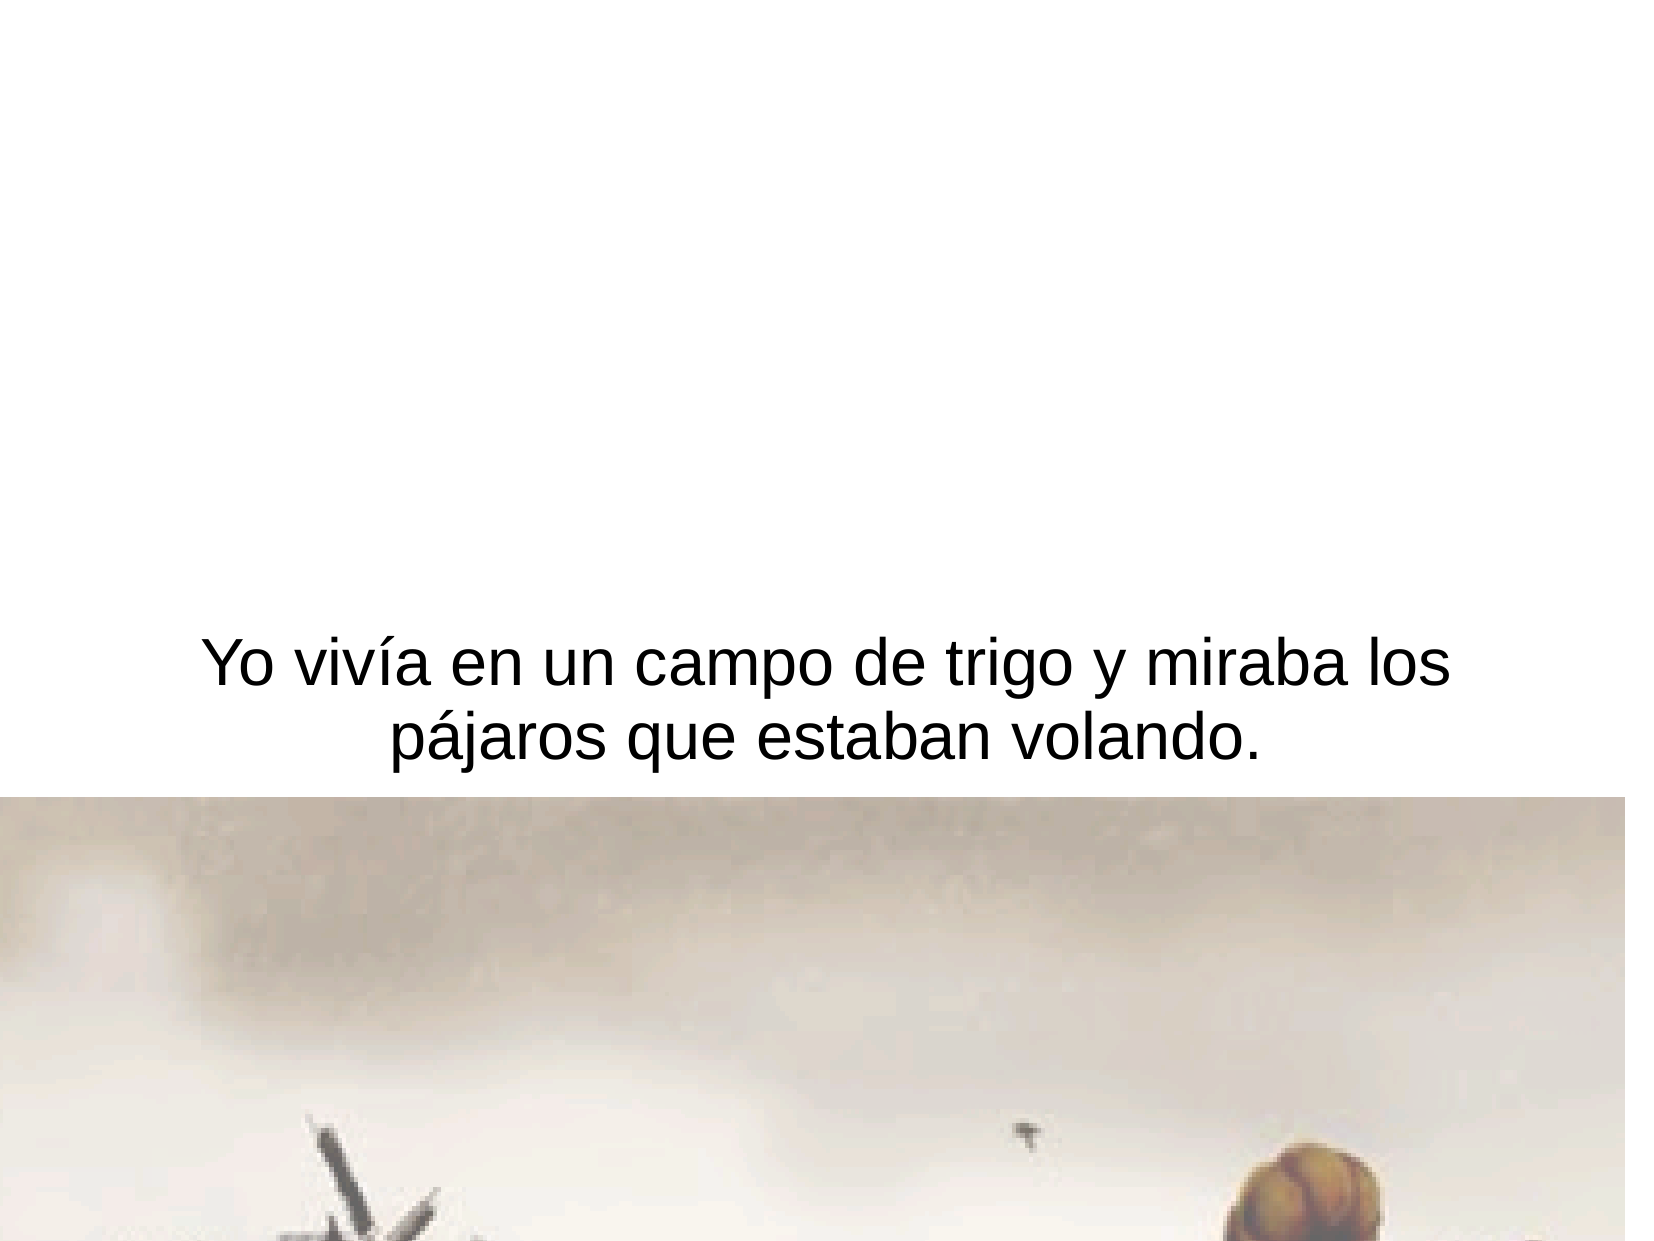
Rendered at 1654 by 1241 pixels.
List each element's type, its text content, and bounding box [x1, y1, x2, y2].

picture [0, 797, 1625, 1241]
text_box Yo vivía en un campo de trigo y miraba los pájaros que estaban volando. [82, 290, 1571, 797]
